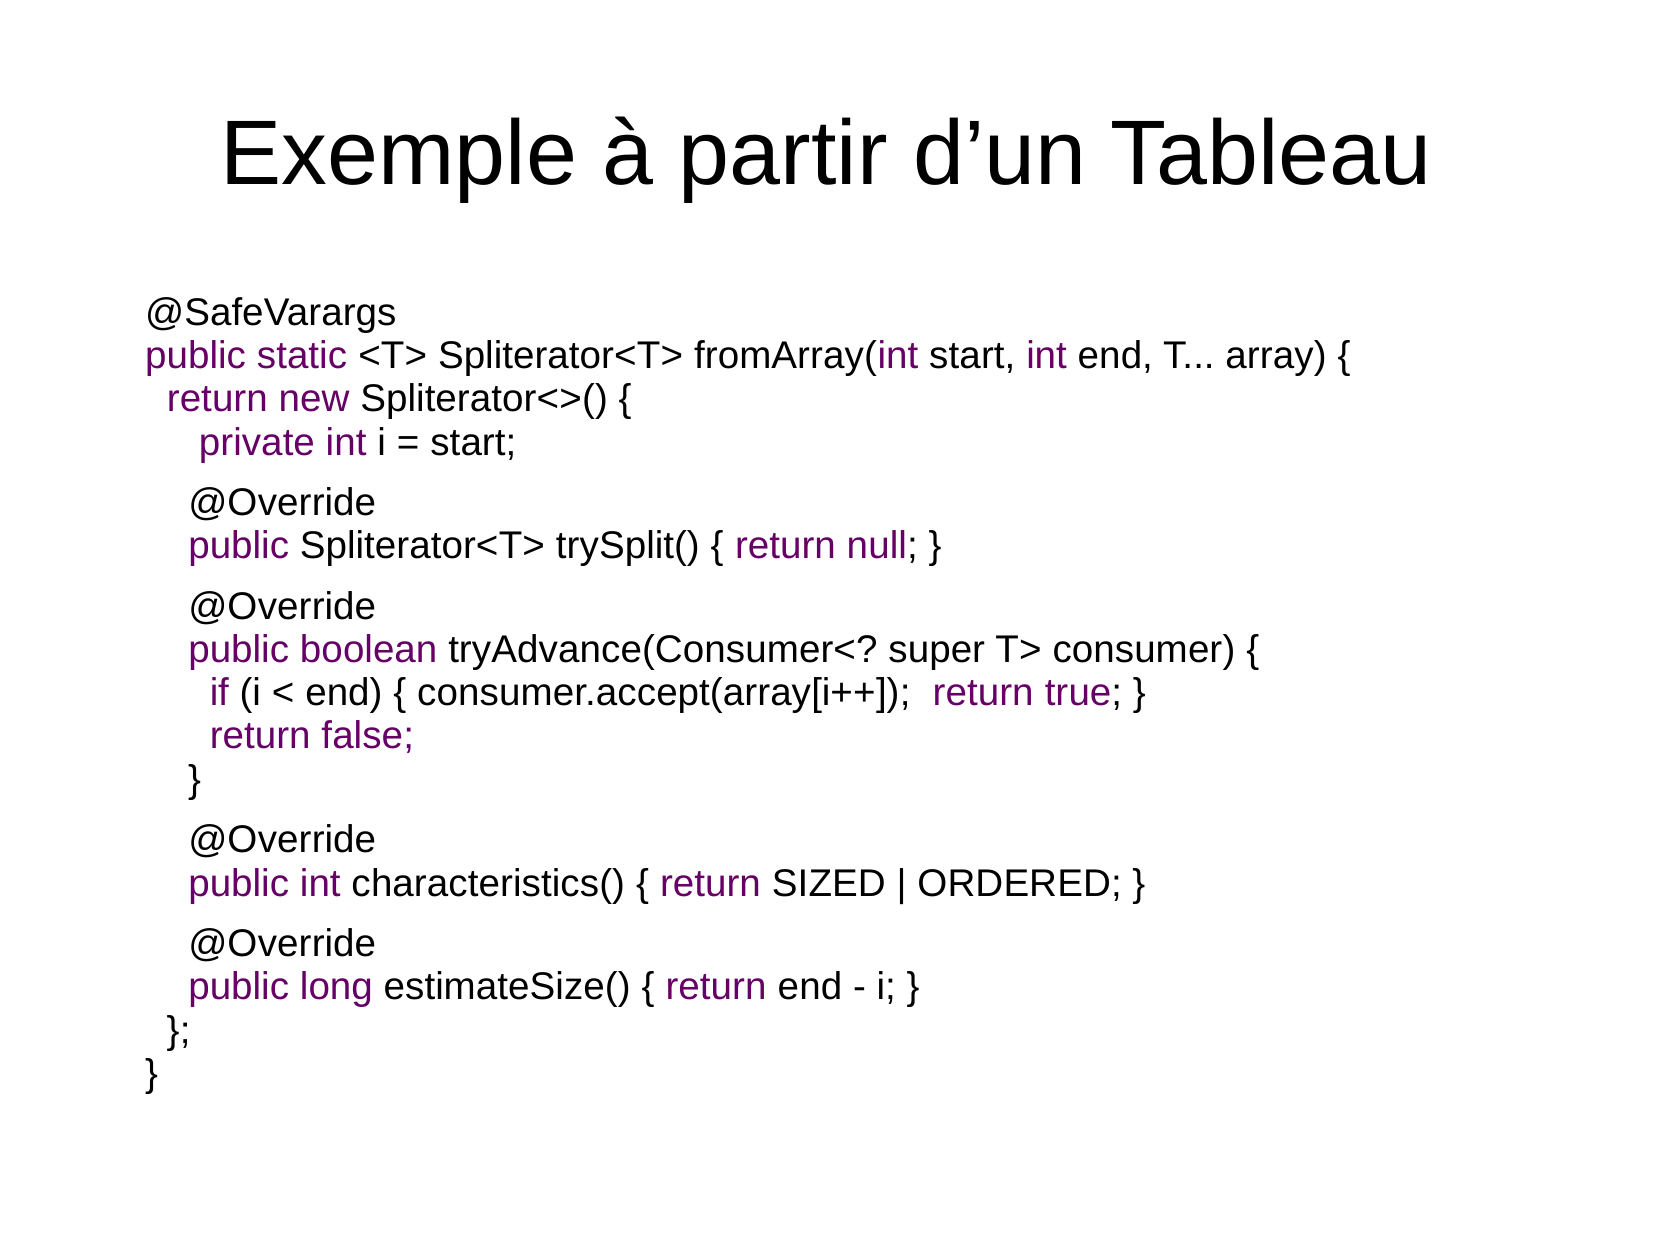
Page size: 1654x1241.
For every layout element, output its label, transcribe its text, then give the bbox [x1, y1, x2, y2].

title Exemple à partir d’un Tableau [82, 49, 1571, 257]
list @SafeVarargs public static <T> Spliterator<T> fromArray(int start, int end, T... array) { return new Spliterator<>() { private int i = start; @Override public Spliterator<T> trySplit() { return null; } @Override public boolean tryAdvance(Consumer<? super T> consumer) { if (i < end) { consumer.accept(array[i++]); return true; } return false; } @Override public int characteristics() { return SIZED | ORDERED; } @Override public long estimateSize() { return end - i; } }; } [82, 290, 1571, 1186]
